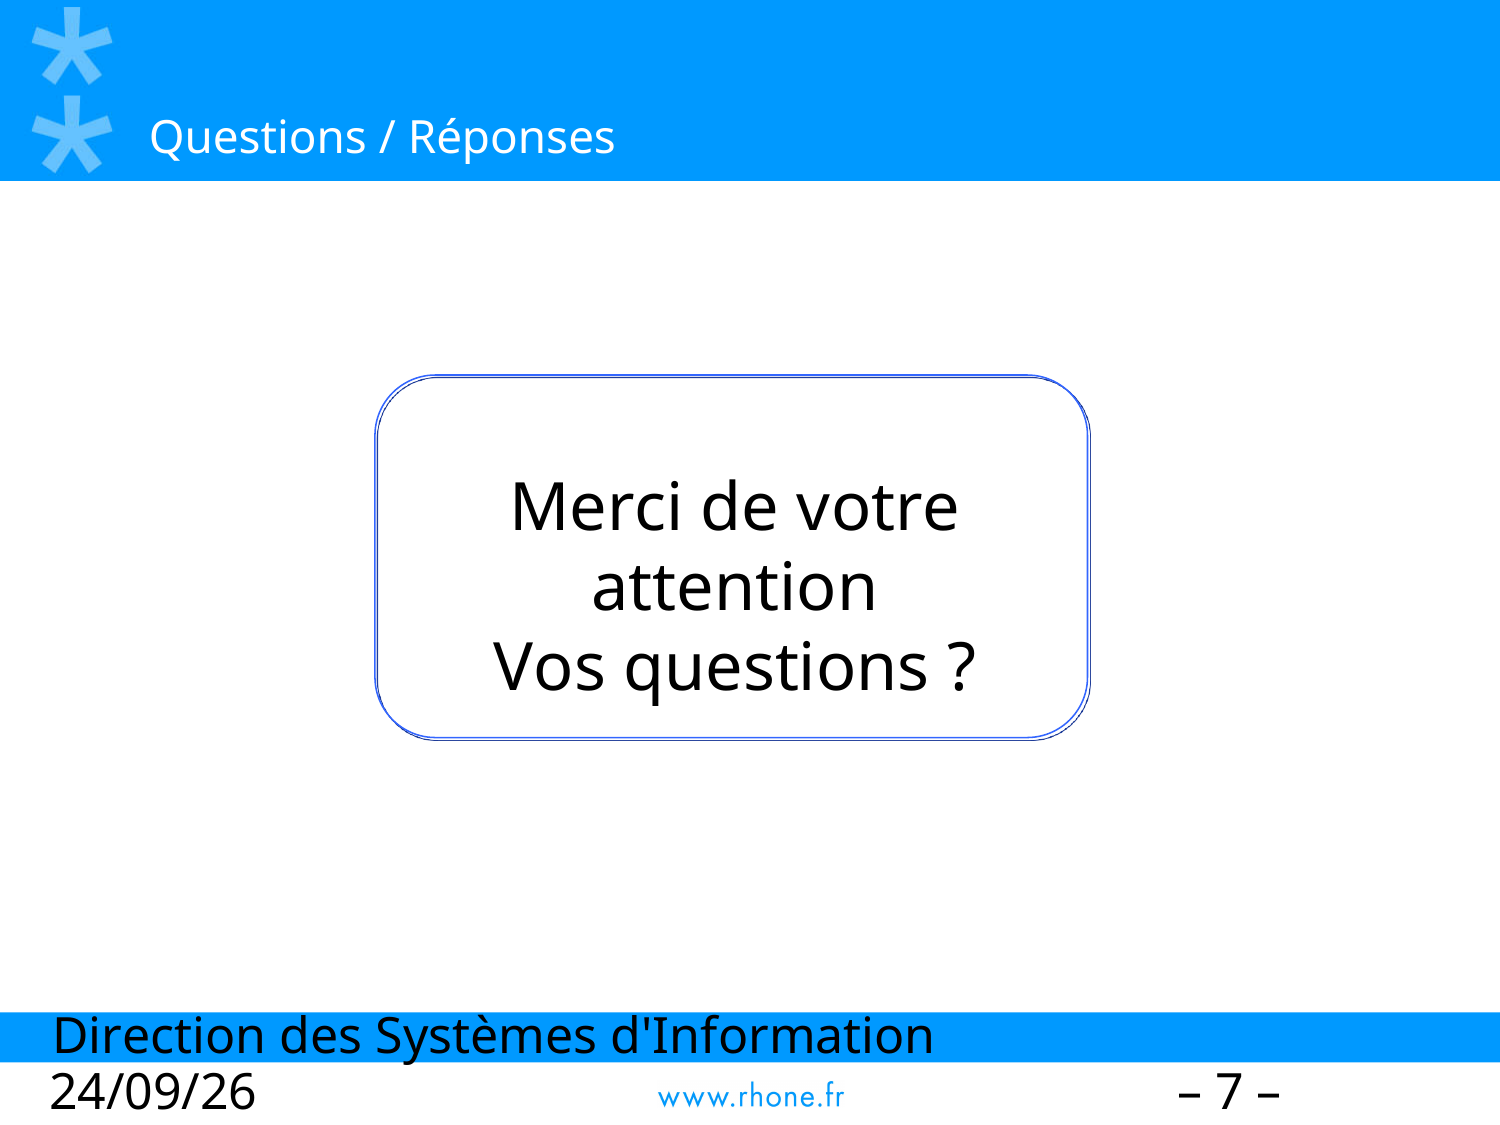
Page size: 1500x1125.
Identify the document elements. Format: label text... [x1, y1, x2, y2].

text_box Merci de votre attention Vos questions ? [360, 456, 1111, 712]
title Questions / Réponses [134, 0, 1410, 171]
picture [657, 1080, 845, 1108]
picture [0, 0, 1500, 181]
